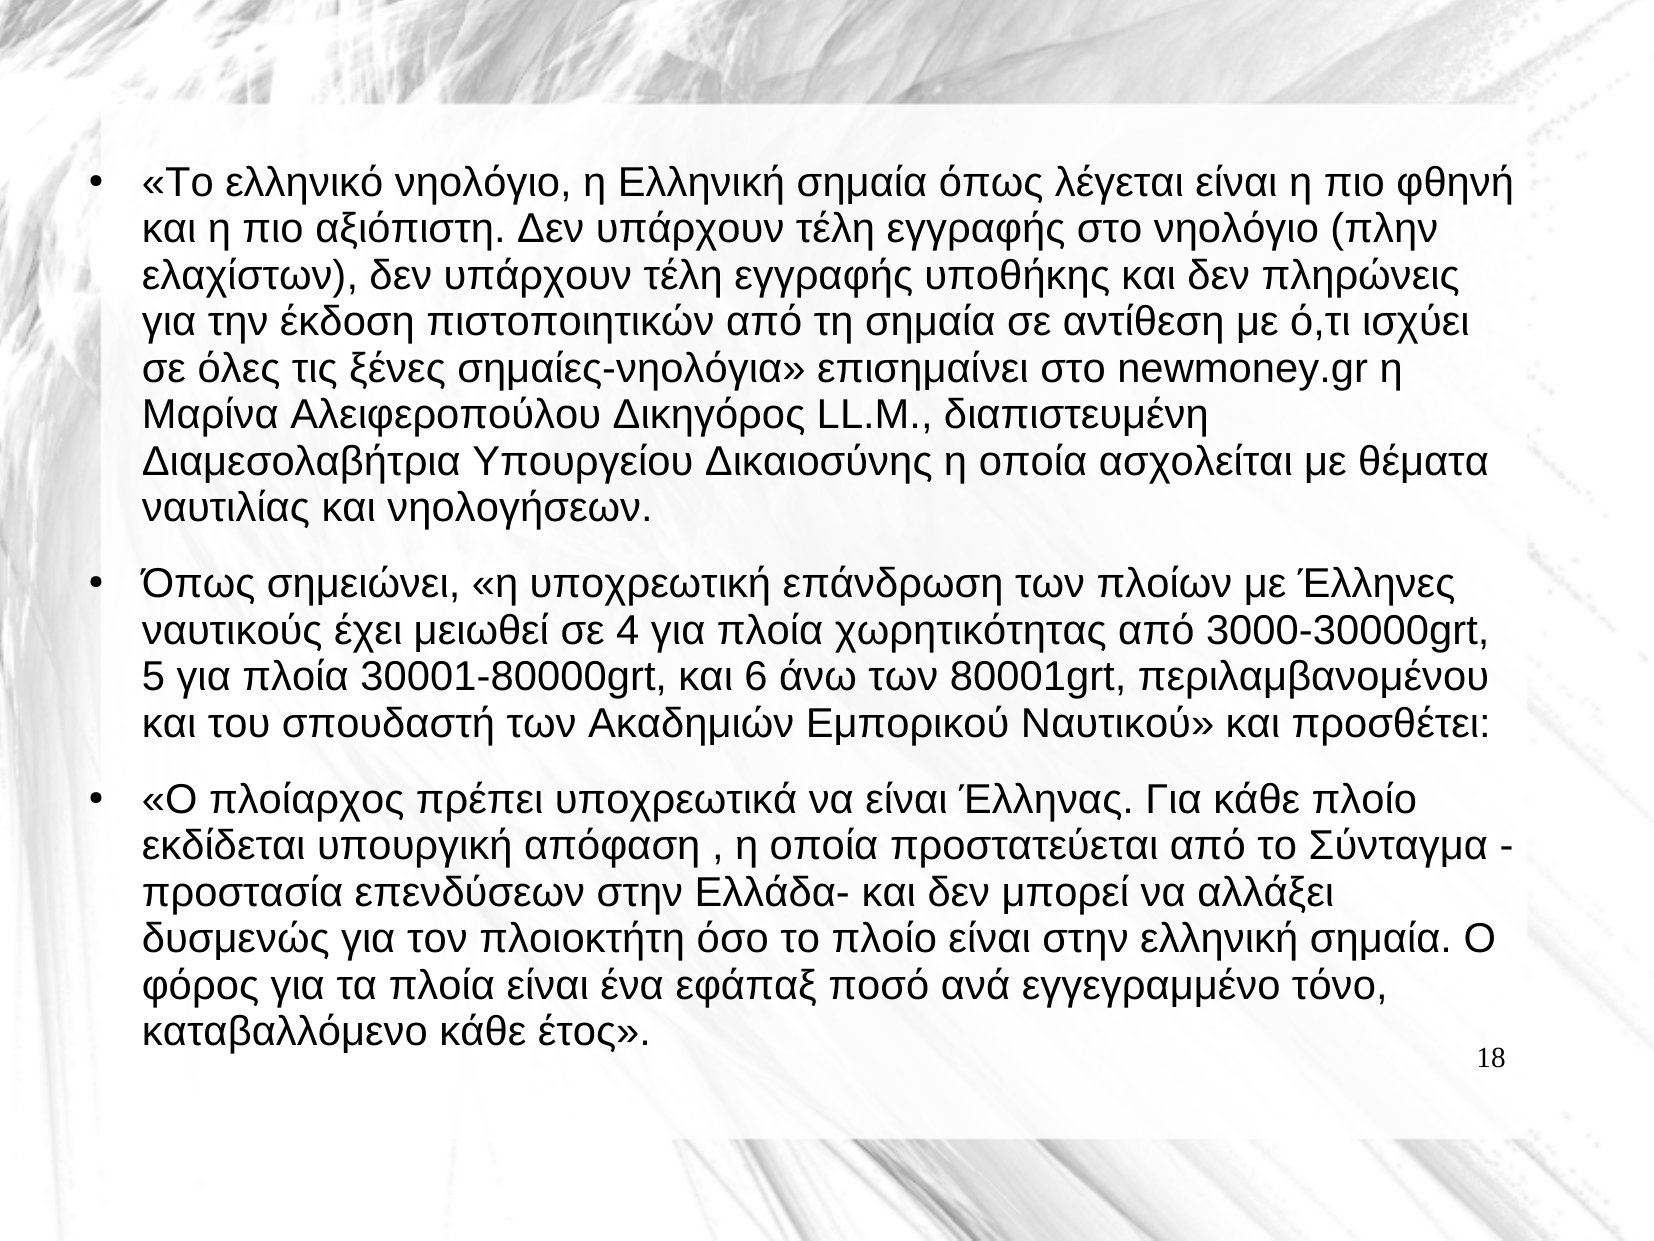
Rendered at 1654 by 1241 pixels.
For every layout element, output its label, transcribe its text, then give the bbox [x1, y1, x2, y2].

picture [0, 0, 1654, 1241]
list «Το ελληνικό νηολόγιo, η Ελληνική σημαία όπως λέγεται είναι η πιο φθηνή και η πιο αξιόπιστη. Δεν υπάρχουν τέλη εγγραφής στο νηολόγιο (πλην ελαχίστων), δεν υπάρχουν τέλη εγγραφής υποθήκης και δεν πληρώνεις για την έκδοση πιστοποιητικών από τη σημαία σε αντίθεση με ό,τι ισχύει σε όλες τις ξένες σημαίες-νηολόγια» επισημαίνει στο newmoney.gr η Μαρίνα Αλειφεροπούλου Δικηγόρος LL.M., διαπιστευμένη Διαμεσολαβήτρια Υπουργείου Δικαιοσύνης η οποία ασχολείται με θέματα ναυτιλίας και νηολογήσεων. Όπως σημειώνει, «η υποχρεωτική επάνδρωση των πλοίων με Έλληνες ναυτικούς έχει μειωθεί σε 4 για πλοία χωρητικότητας από 3000-30000grt, 5 για πλοία 30001-80000grt, και 6 άνω των 80001grt, περιλαμβανομένου και του σπουδαστή των Ακαδημιών Εμπορικού Ναυτικού» και προσθέτει: «Ο πλοίαρχος πρέπει υποχρεωτικά να είναι Έλληνας. Για κάθε πλοίο εκδίδεται υπουργική απόφαση , η οποία προστατεύεται από το Σύνταγμα -προστασία επενδύσεων στην Ελλάδα- και δεν μπορεί να αλλάξει δυσμενώς για τον πλοιοκτήτη όσο το πλοίο είναι στην ελληνική σημαία. Ο φόρος για τα πλοία είναι ένα εφάπαξ ποσό ανά εγγεγραμμένο τόνο, καταβαλλόμενο κάθε έτος». [70, 94, 1524, 1060]
